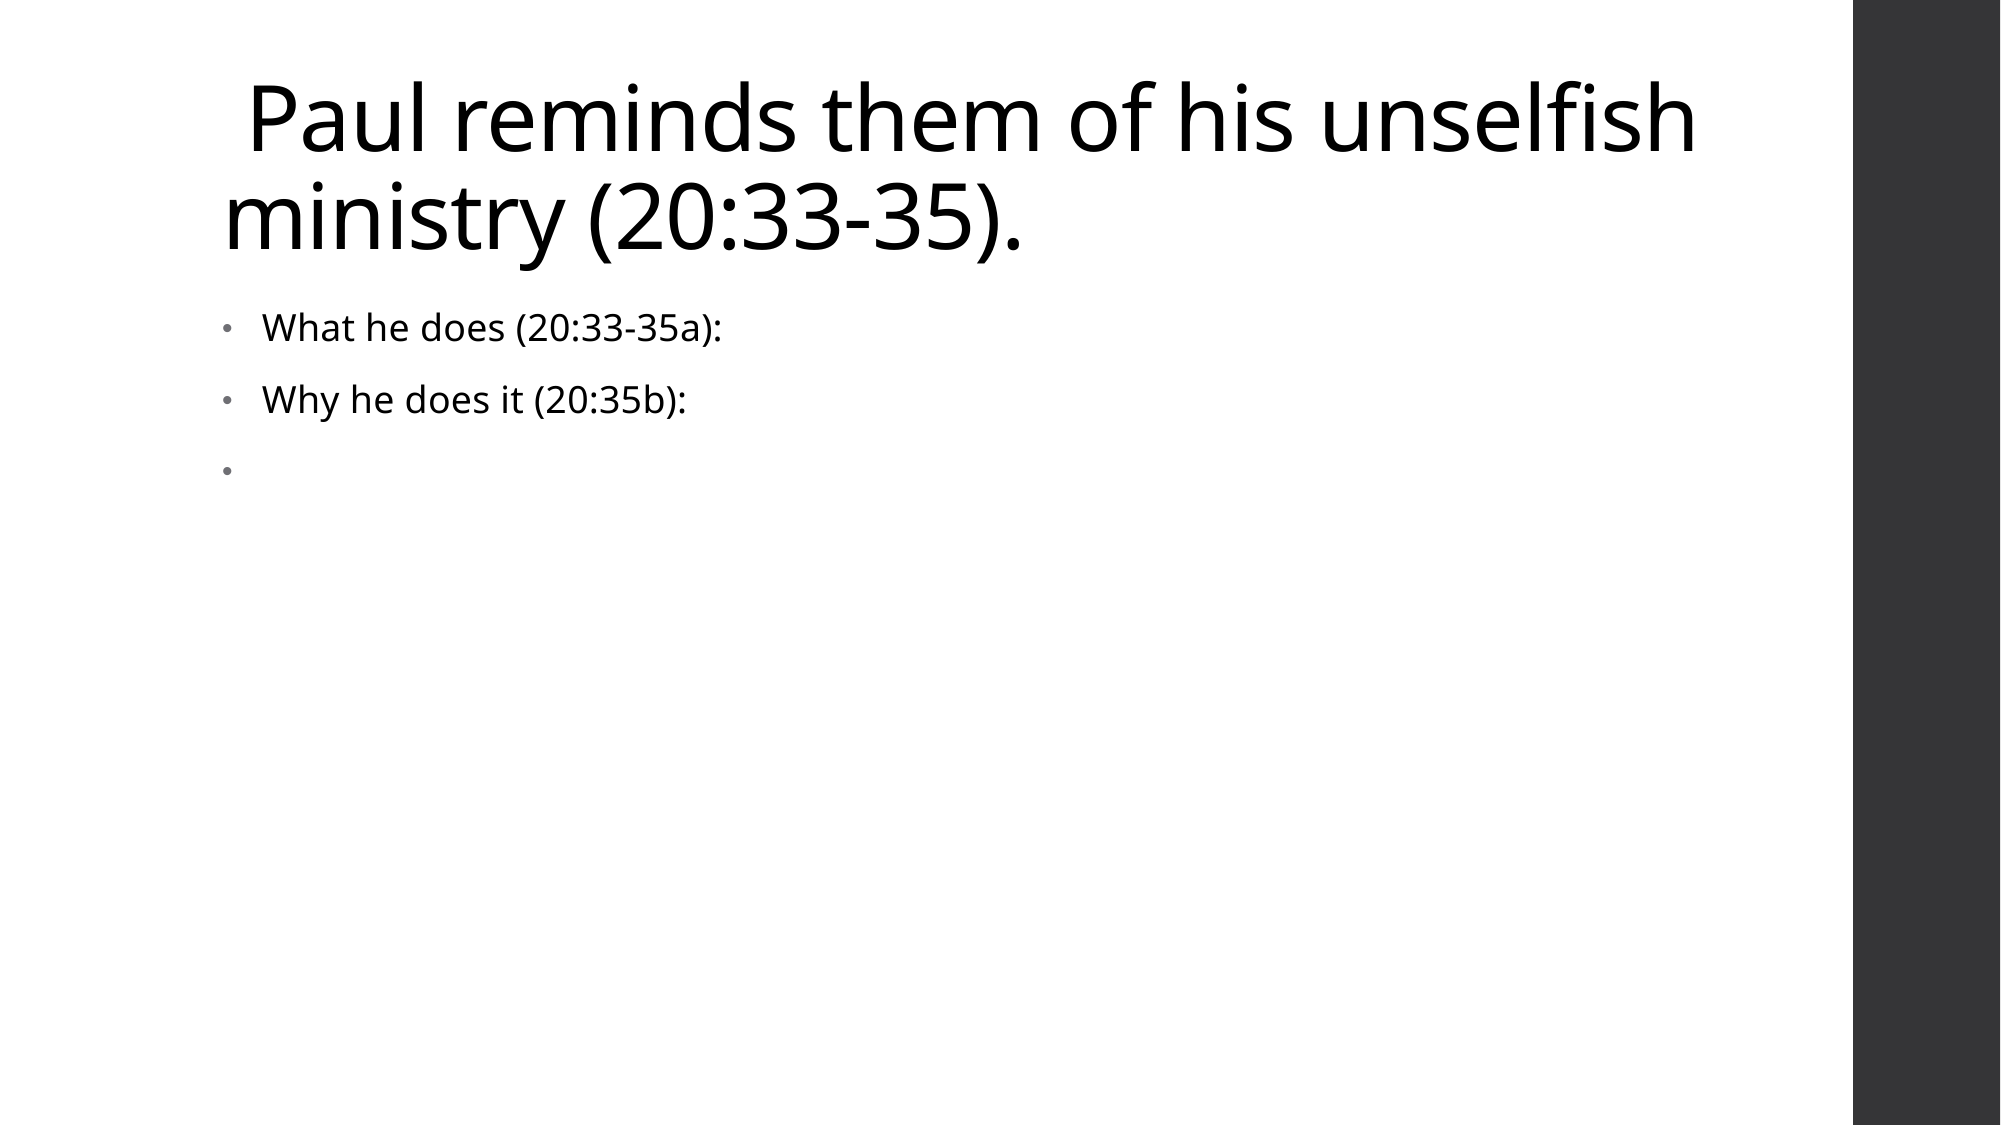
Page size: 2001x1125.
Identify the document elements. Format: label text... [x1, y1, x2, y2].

title Paul reminds them of his unselfish ministry (20:33-35). [206, 60, 1797, 278]
list What he does (20:33-35a): Why he does it (20:35b): [206, 299, 1617, 1014]
